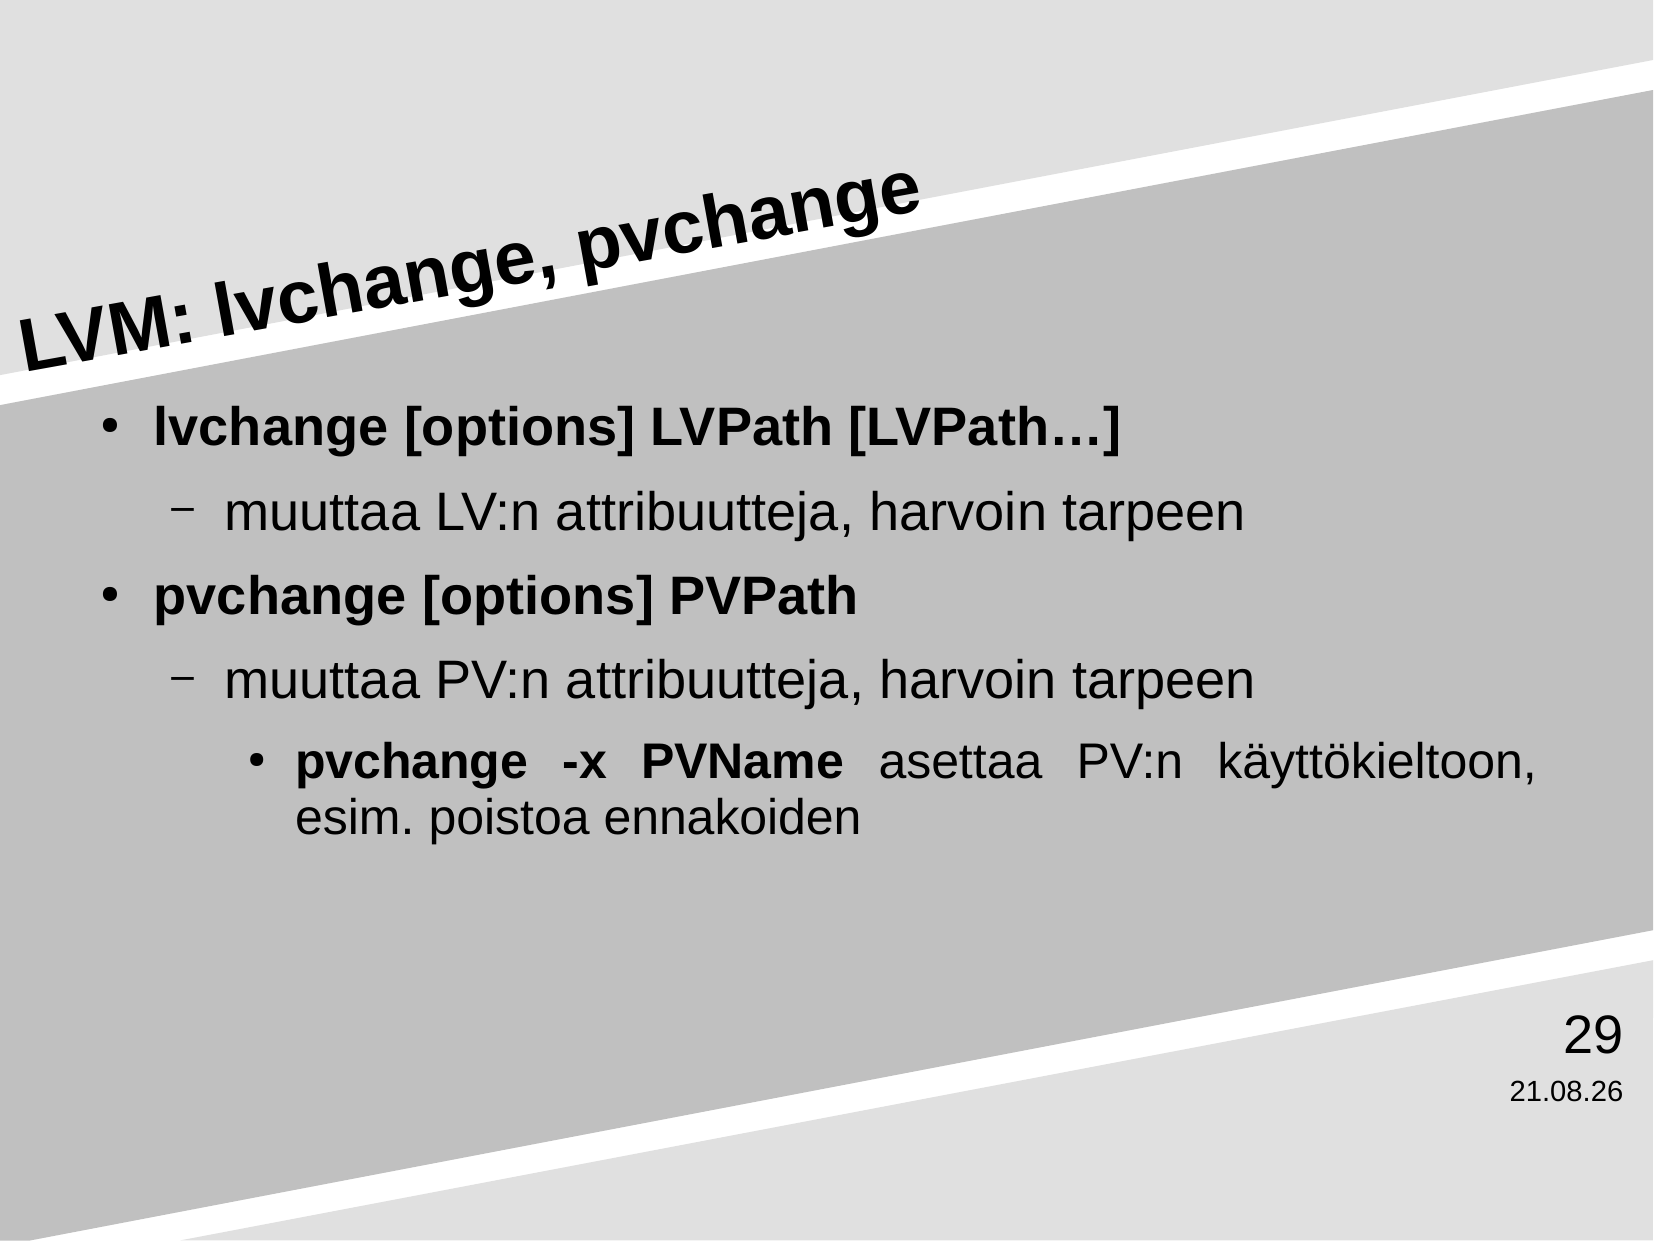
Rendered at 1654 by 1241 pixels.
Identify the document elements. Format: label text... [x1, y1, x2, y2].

title LVM: lvchange, pvchange [0, 0, 1522, 455]
list lvchange [options] LVPath [LVPath…] muuttaa LV:n attribuutteja, harvoin tarpeen pvchange [options] PVPath muuttaa PV:n attribuutteja, harvoin tarpeen pvchange -x PVName asettaa PV:n käyttökieltoon, esim. poistoa ennakoiden [82, 396, 1538, 1117]
